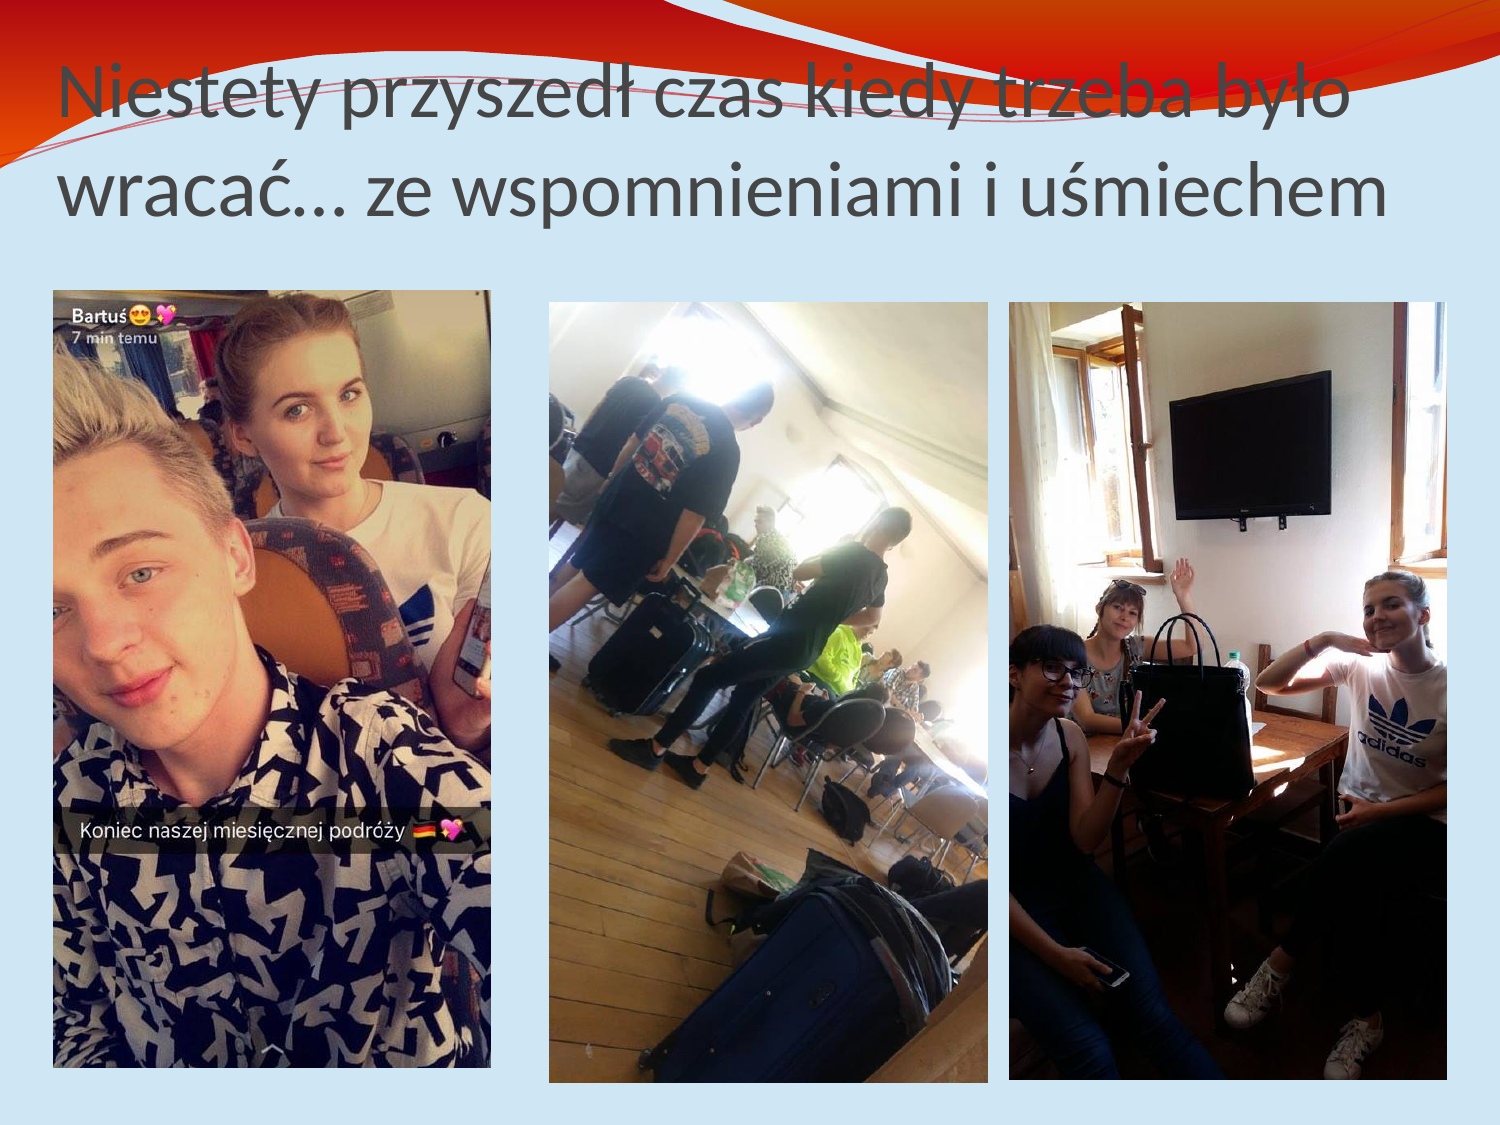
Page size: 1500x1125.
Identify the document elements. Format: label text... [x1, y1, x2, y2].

picture [1009, 302, 1447, 1080]
title Niestety przyszedł czas kiedy trzeba było wracać… ze wspomnieniami i uśmiechem [41, 30, 1438, 268]
picture [549, 302, 988, 1083]
picture [53, 290, 491, 1068]
